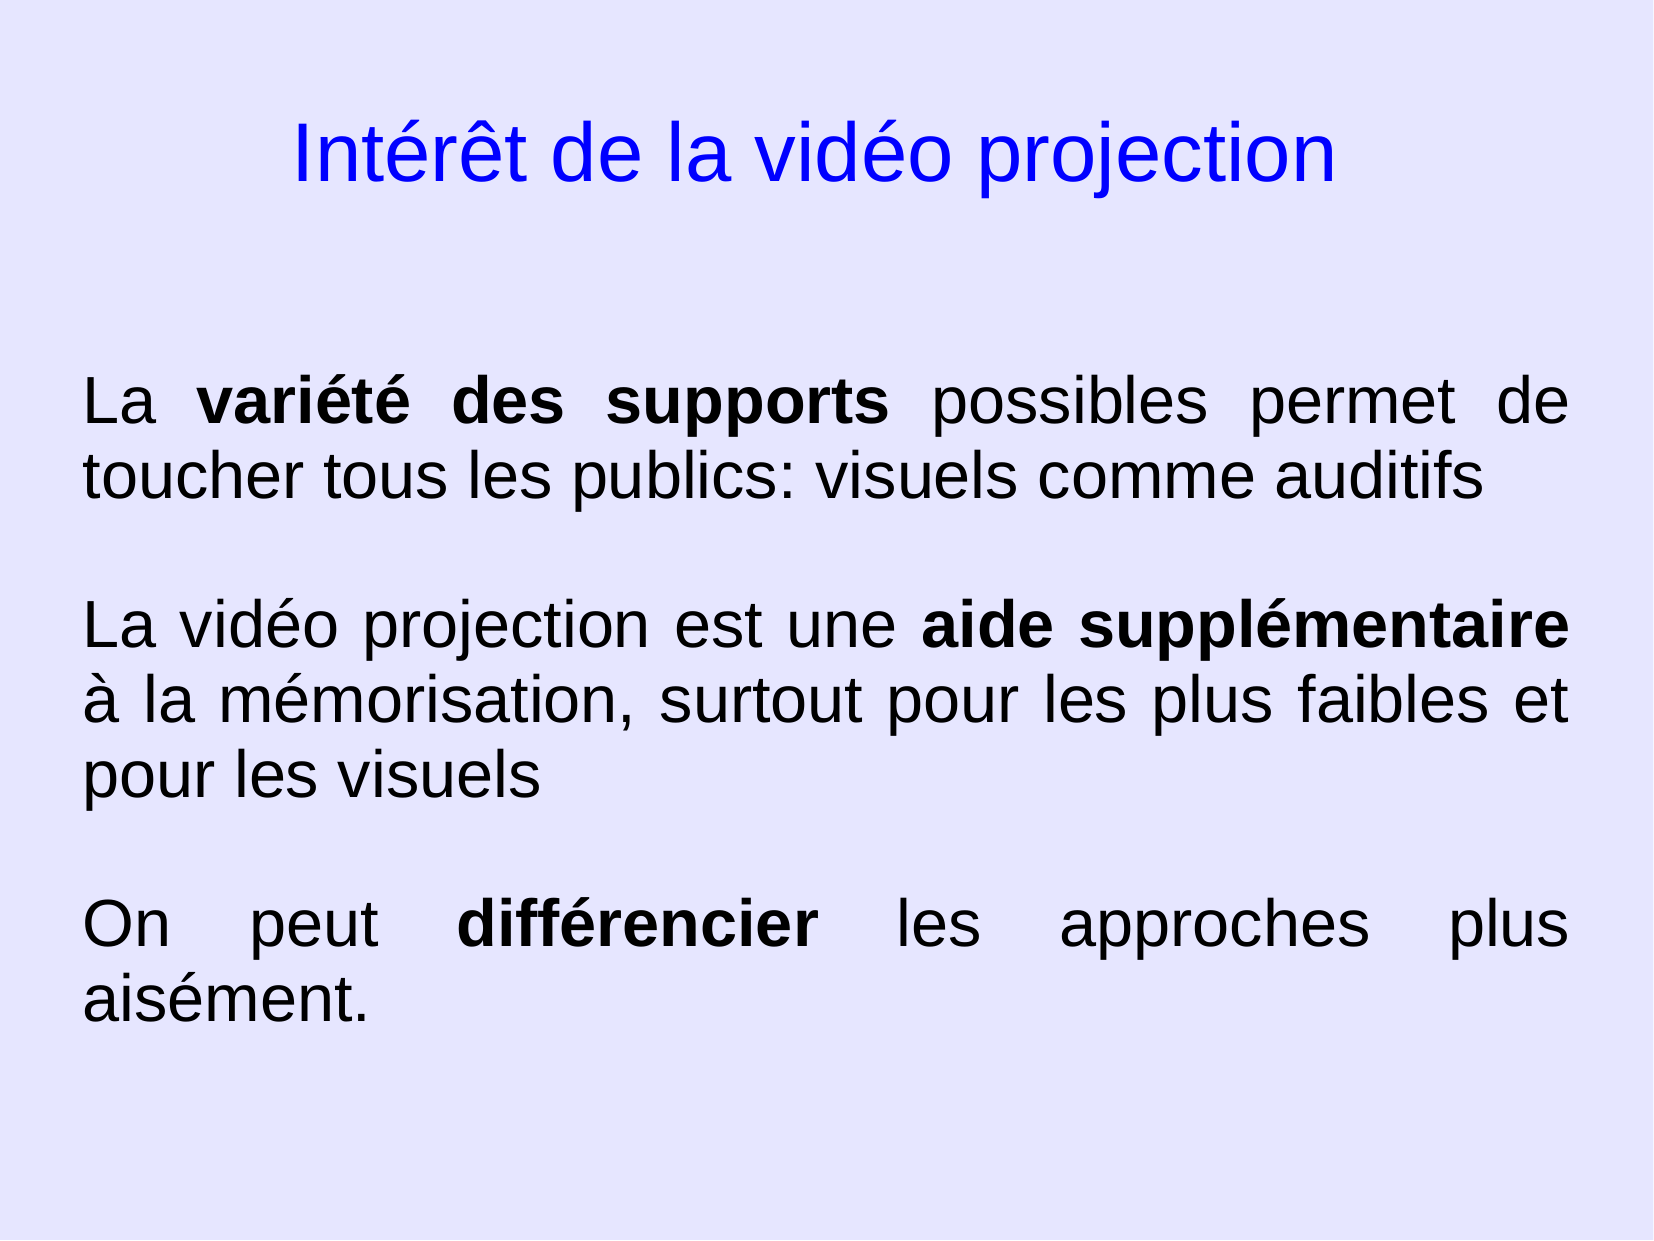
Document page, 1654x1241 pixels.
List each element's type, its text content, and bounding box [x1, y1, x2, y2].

subtitle La variété des supports possibles permet de toucher tous les publics: visuels comme auditifs La vidéo projection est une aide supplémentaire à la mémorisation, surtout pour les plus faibles et pour les visuels On peut différencier les approches plus aisément. [82, 297, 1571, 1102]
title Intérêt de la vidéo projection [82, 56, 1571, 250]
